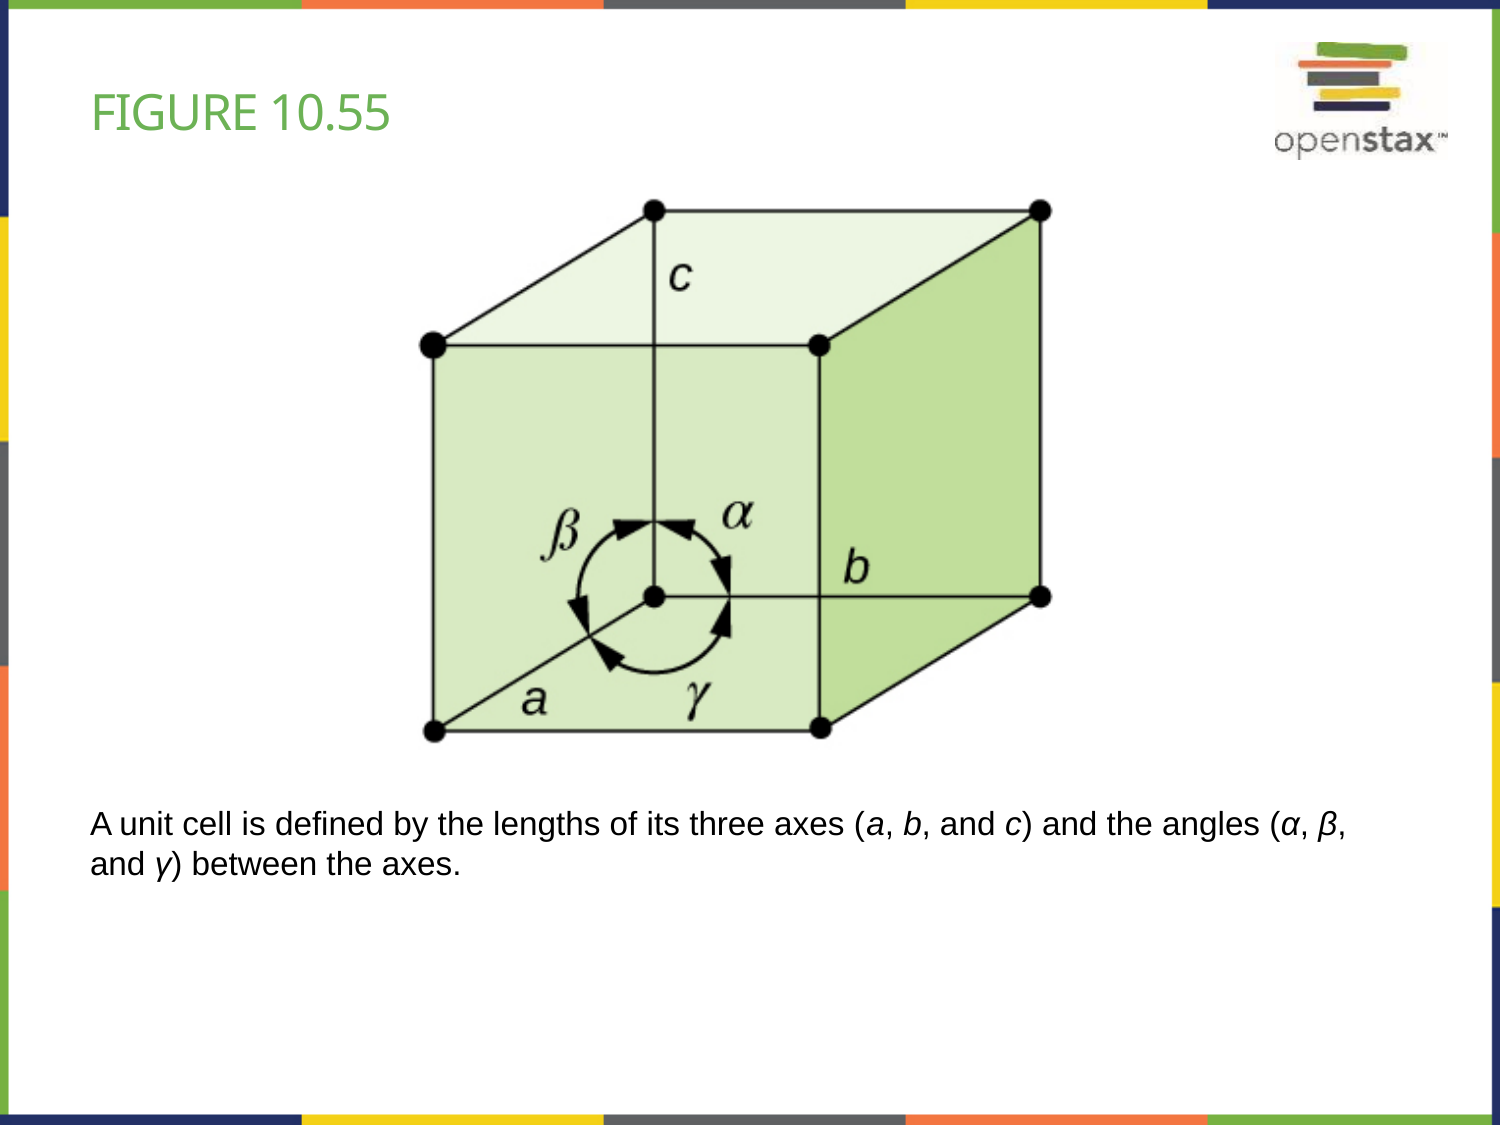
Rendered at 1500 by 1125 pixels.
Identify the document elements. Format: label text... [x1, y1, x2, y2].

picture [0, 0, 1500, 1125]
list A unit cell is defined by the lengths of its three axes (a, b, and c) and the angles (α, β, and γ) between the axes. [75, 794, 1398, 986]
title Figure 10.55 [75, 39, 1398, 148]
